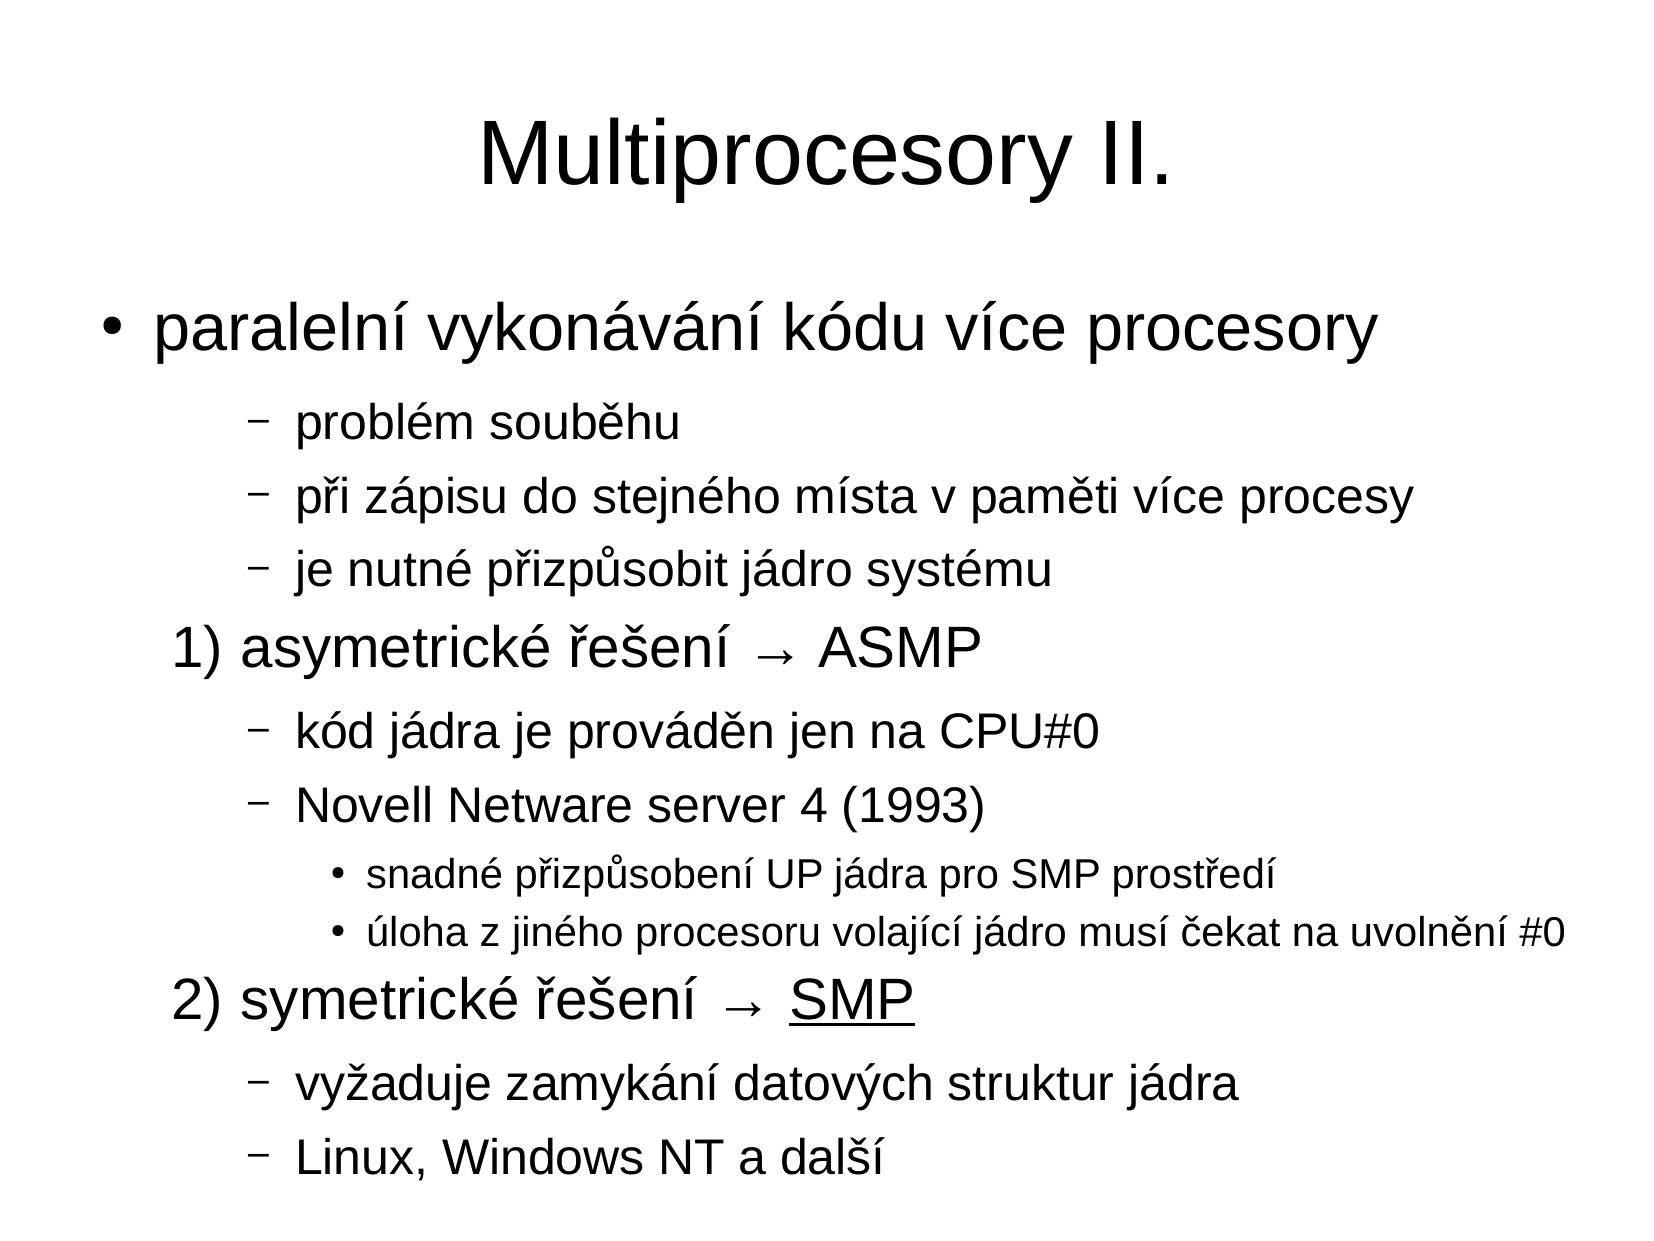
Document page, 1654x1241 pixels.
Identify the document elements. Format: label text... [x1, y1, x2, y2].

title Multiprocesory II. [82, 49, 1571, 257]
list paralelní vykonávání kódu více procesory problém souběhu při zápisu do stejného místa v paměti více procesy je nutné přizpůsobit jádro systému asymetrické řešení → ASMP kód jádra je prováděn jen na CPU#0 Novell Netware server 4 (1993) snadné přizpůsobení UP jádra pro SMP prostředí úloha z jiného procesoru volající jádro musí čekat na uvolnění #0 symetrické řešení → SMP vyžaduje zamykání datových struktur jádra Linux, Windows NT a další [82, 290, 1571, 1186]
